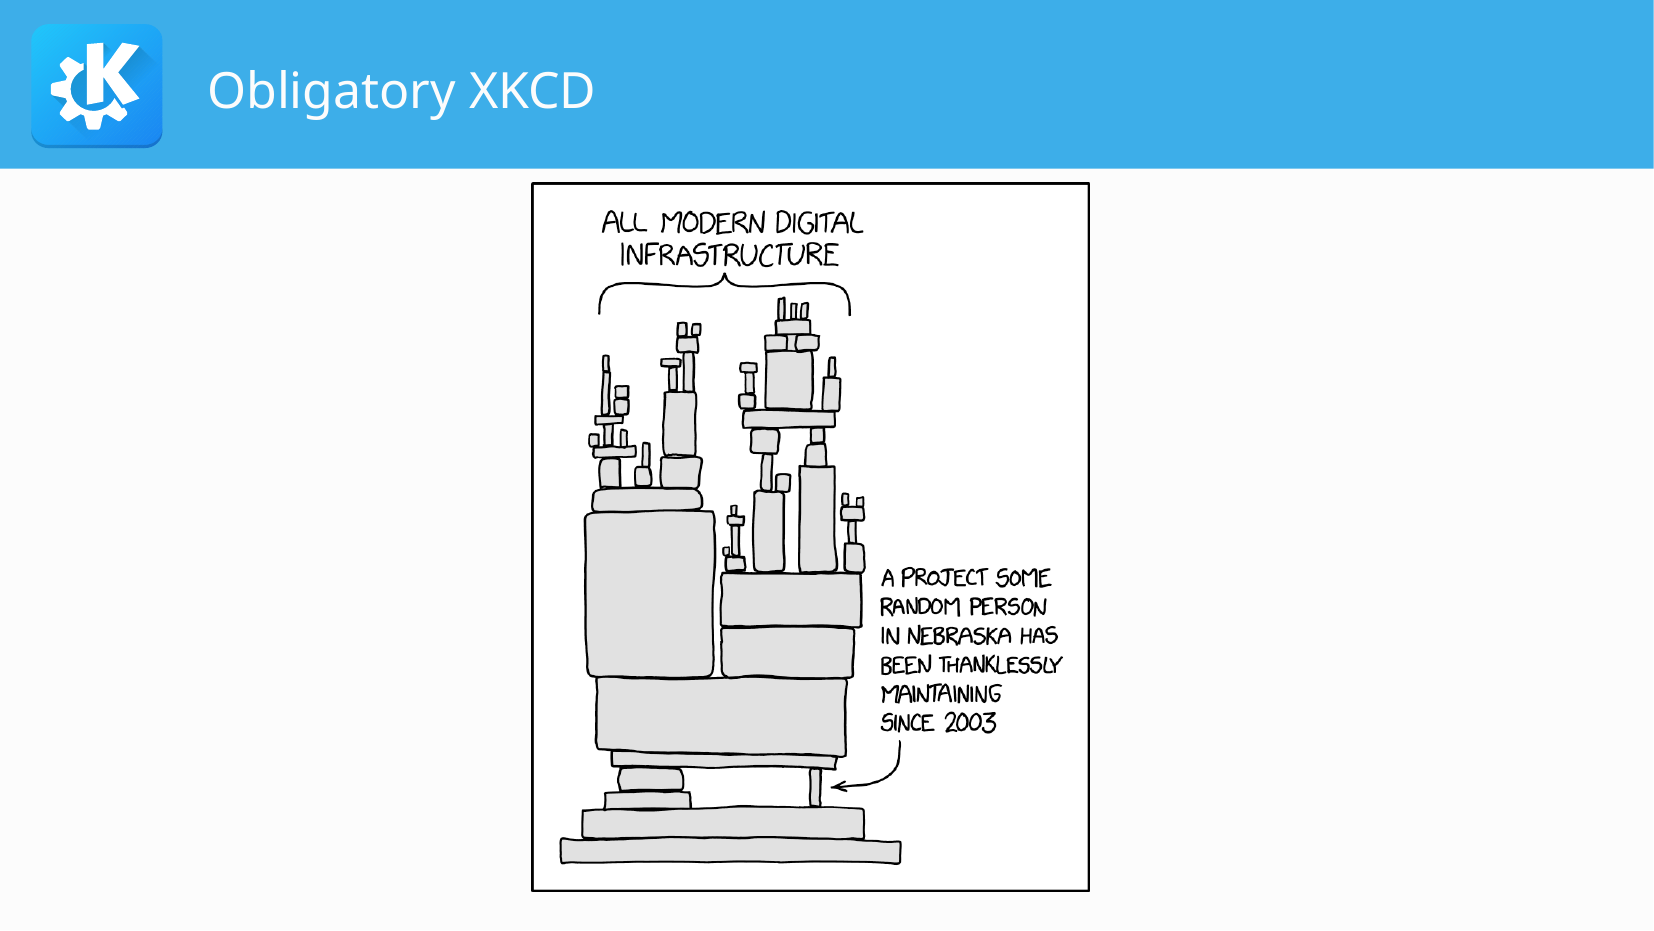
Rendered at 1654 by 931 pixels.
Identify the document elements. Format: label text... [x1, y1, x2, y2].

title Obligatory XKCD [207, 11, 1558, 167]
picture [531, 182, 1090, 892]
